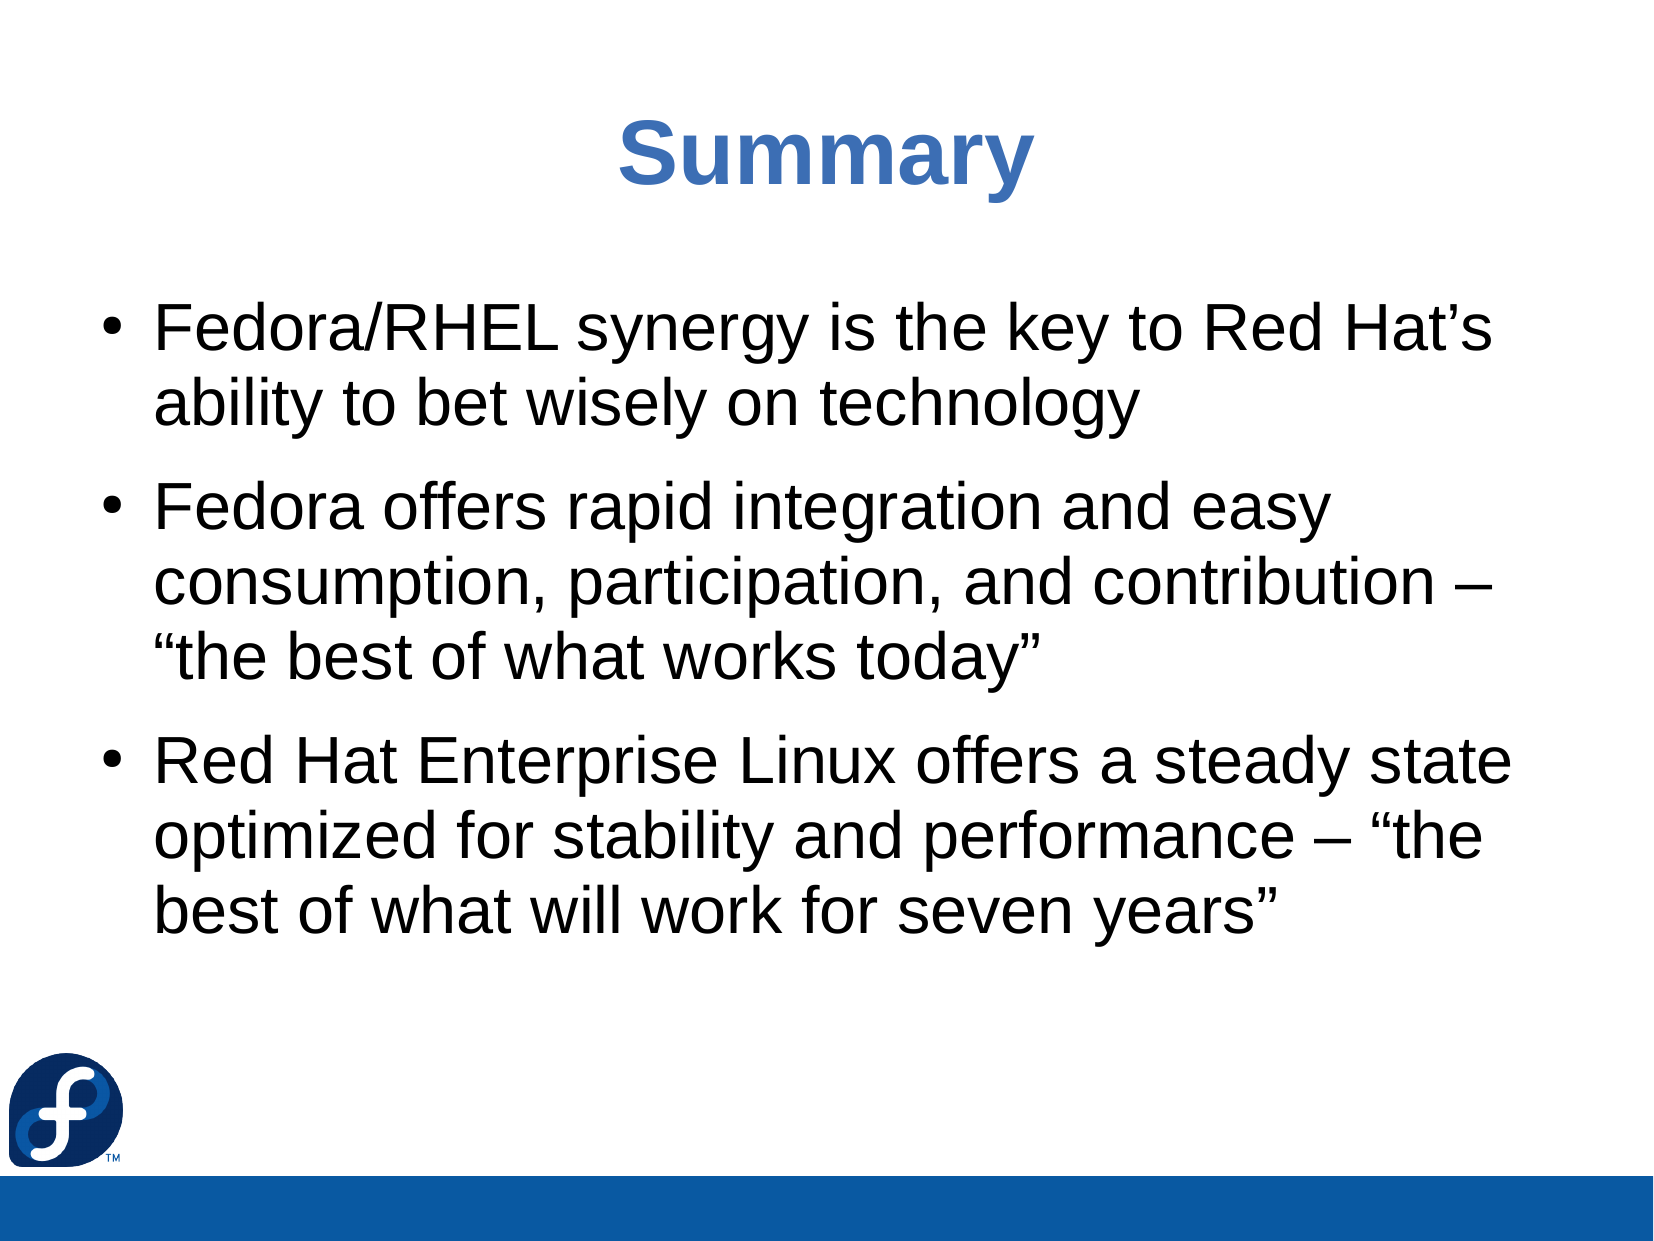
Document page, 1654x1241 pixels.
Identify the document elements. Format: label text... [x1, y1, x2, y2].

list Fedora/RHEL synergy is the key to Red Hat’s ability to bet wisely on technology Fedora offers rapid integration and easy consumption, participation, and contribution – “the best of what works today” Red Hat Enterprise Linux offers a steady state optimized for stability and performance – “the best of what will work for seven years” [82, 290, 1571, 1109]
title Summary [82, 49, 1571, 257]
picture [0, 1176, 1654, 1241]
picture [9, 1053, 123, 1167]
